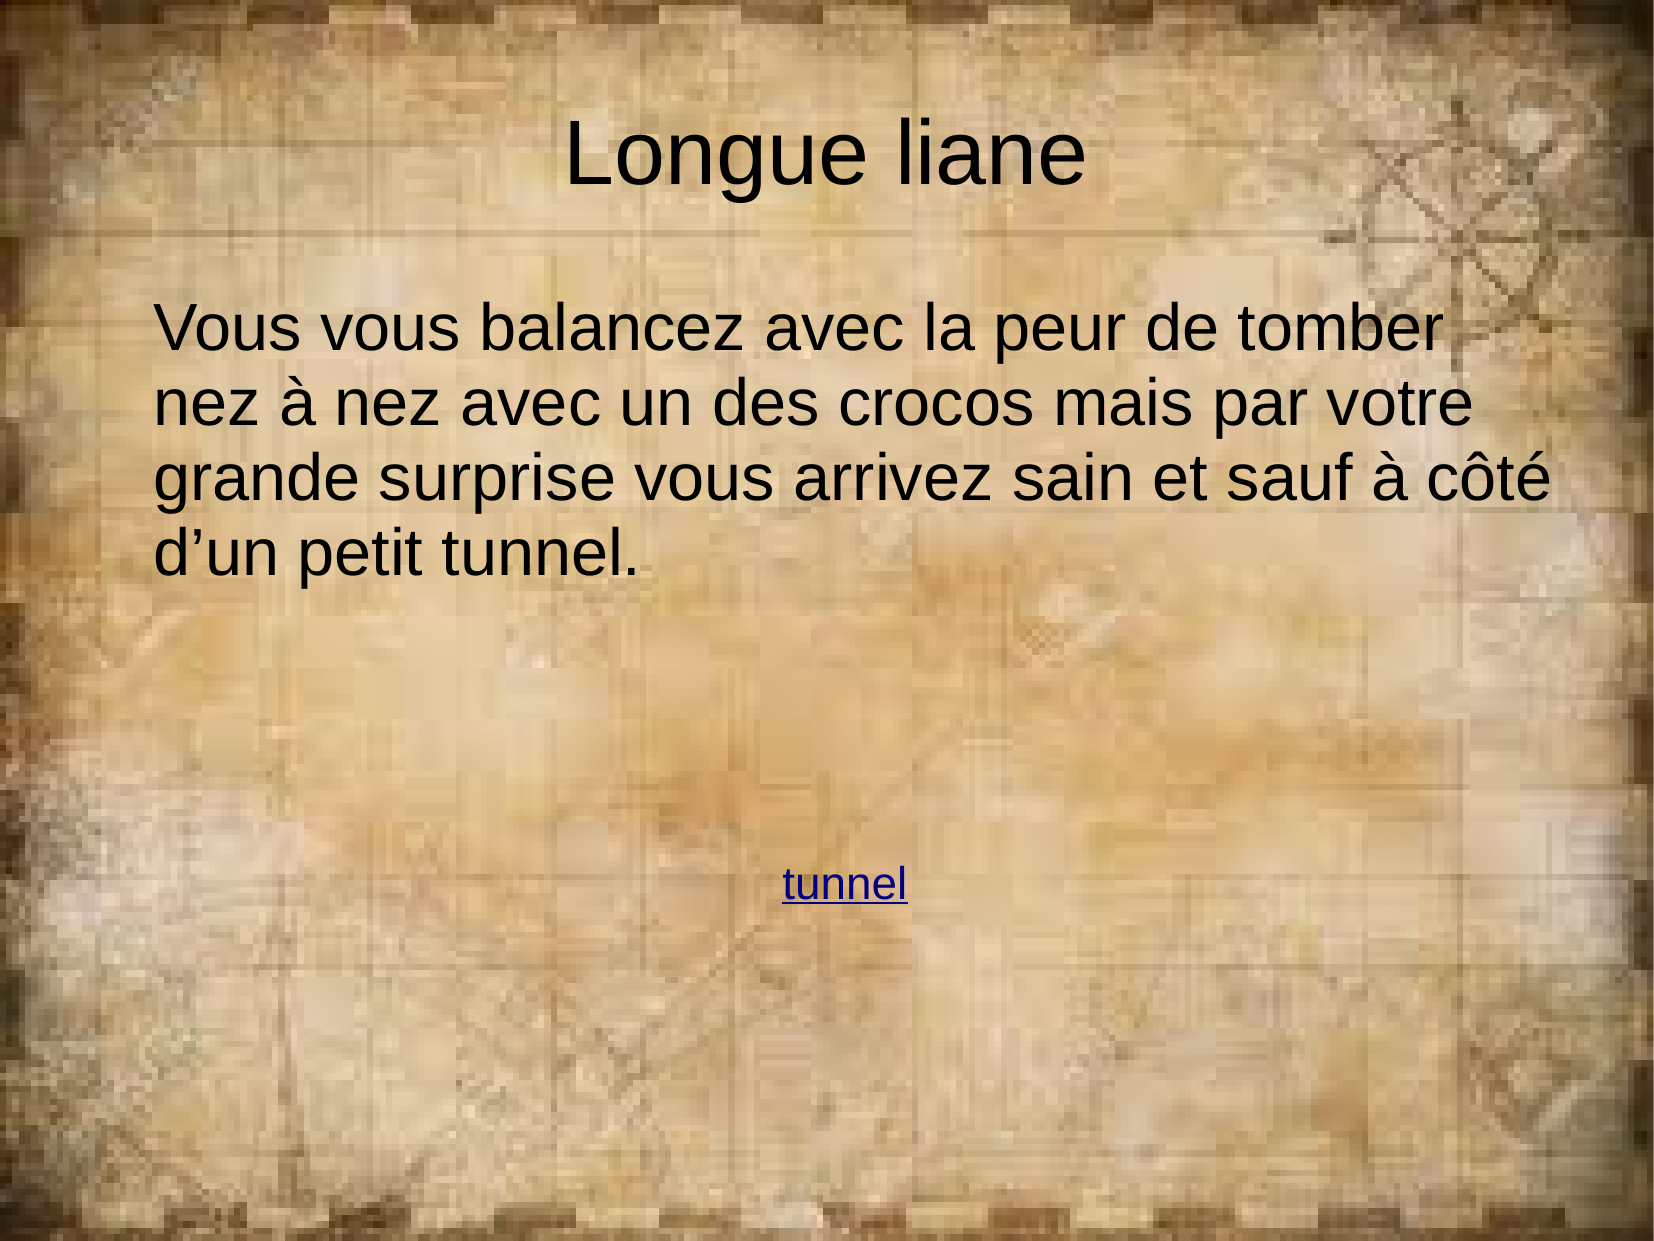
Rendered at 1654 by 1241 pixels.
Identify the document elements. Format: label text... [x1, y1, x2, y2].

list Vous vous balancez avec la peur de tomber nez à nez avec un des crocos mais par votre grande surprise vous arrivez sain et sauf à côté d’un petit tunnel. [82, 290, 1571, 1010]
text_box tunnel [767, 850, 1193, 917]
picture [0, 0, 1654, 1241]
title Longue liane [82, 49, 1571, 257]
